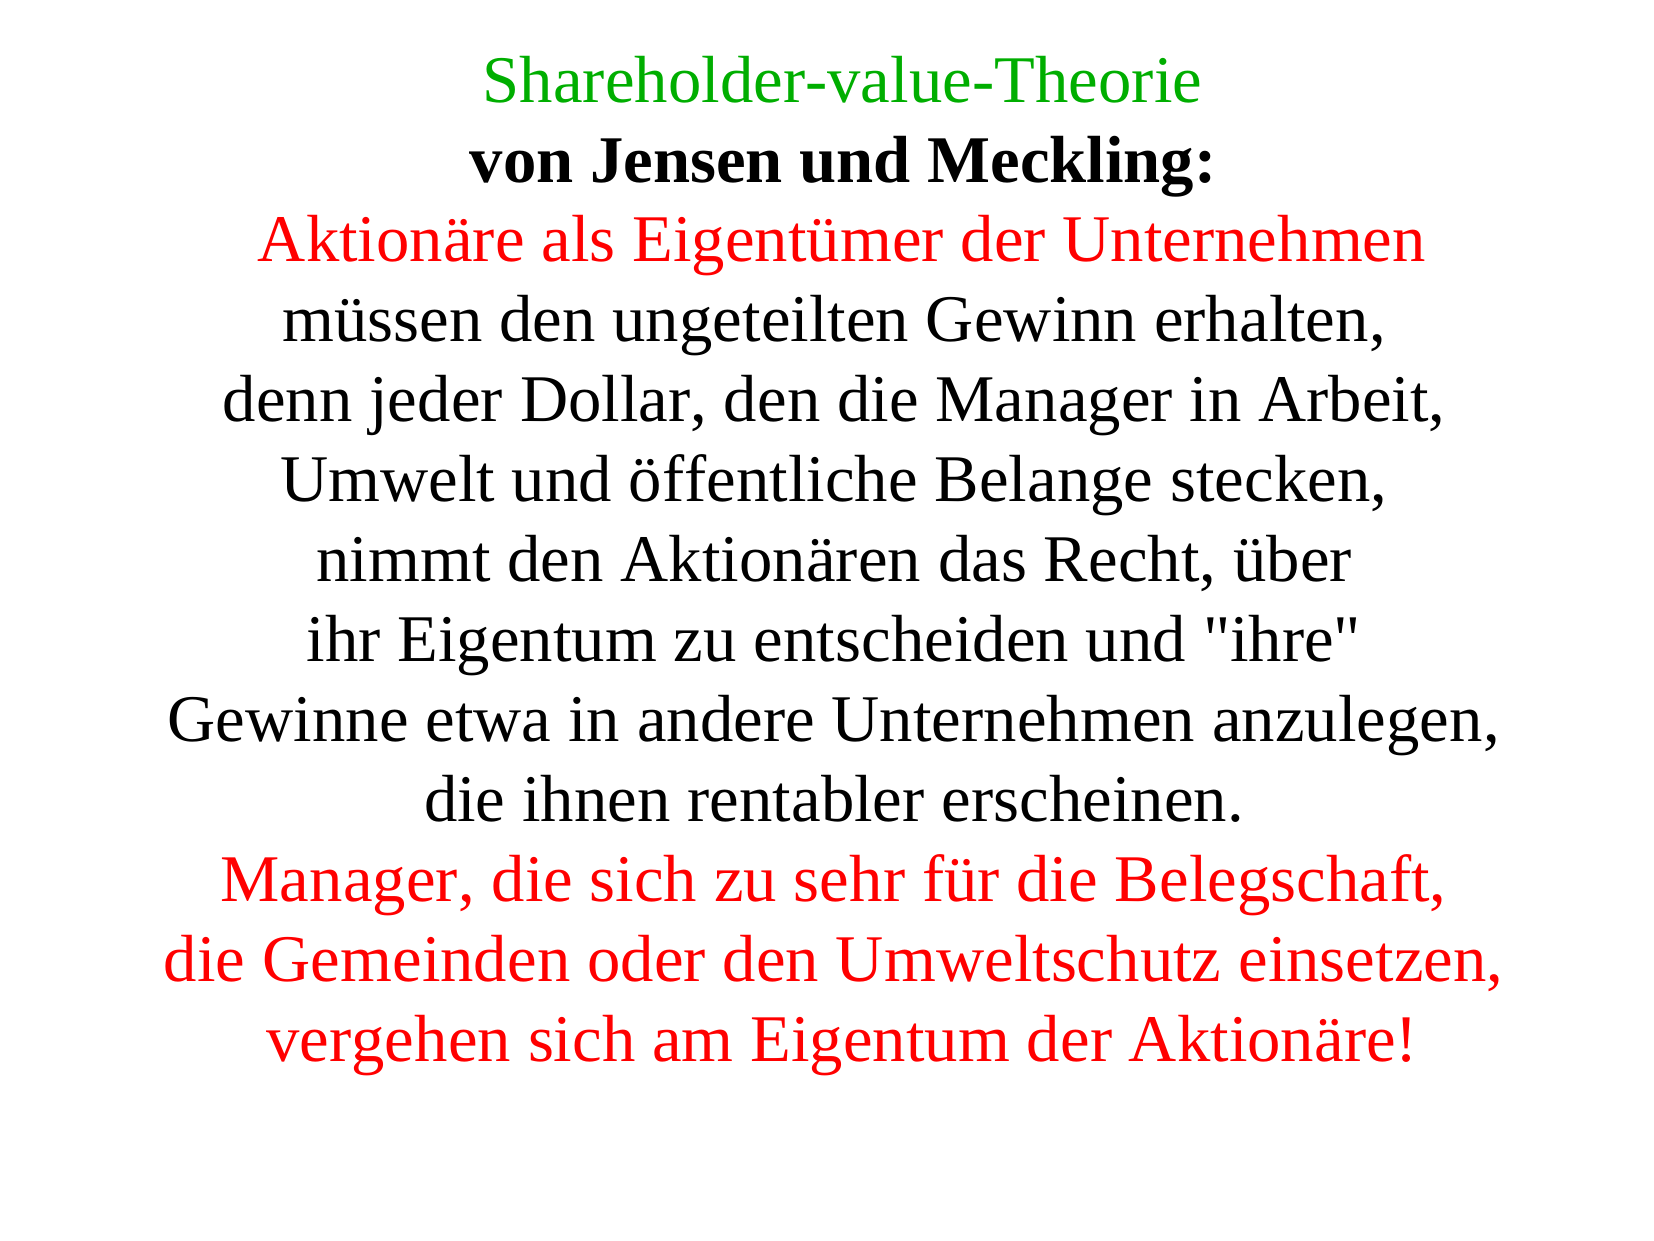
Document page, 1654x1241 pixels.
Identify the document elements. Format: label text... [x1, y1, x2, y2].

text_box Shareholder-value-Theorie von Jensen und Meckling: Aktionäre als Eigentümer der Unternehmen müssen den ungeteilten Gewinn erhalten, denn jeder Dollar, den die Manager in Arbeit, Umwelt und öffentliche Belange stecken, nimmt den Aktionären das Recht, über ihr Eigentum zu entscheiden und "ihre" Gewinne etwa in andere Unternehmen anzulegen, die ihnen rentabler erscheinen. Manager, die sich zu sehr für die Belegschaft, die Gemeinden oder den Umweltschutz einsetzen, vergehen sich am Eigentum der Aktionäre! [117, 35, 1569, 1155]
